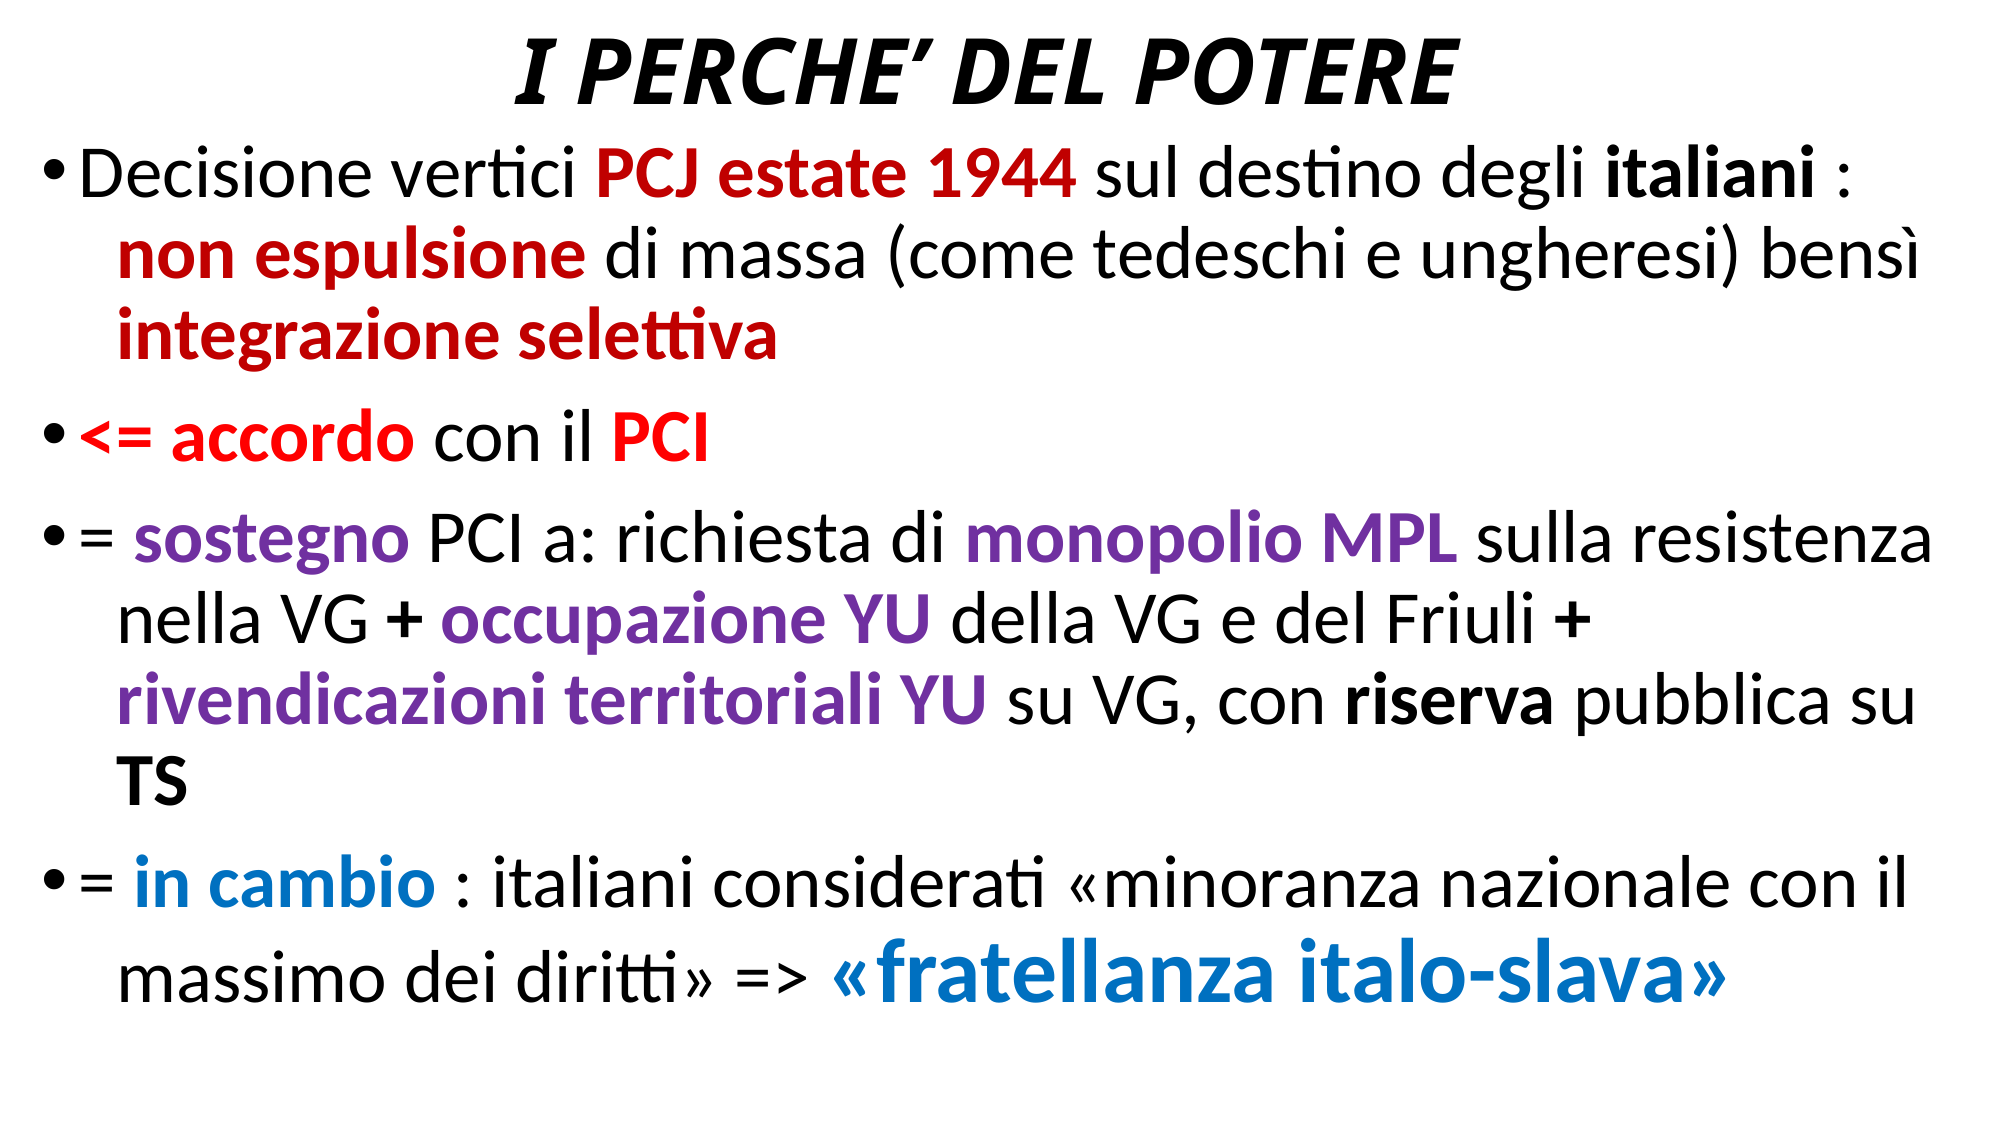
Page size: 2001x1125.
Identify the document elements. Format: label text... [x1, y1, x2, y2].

list Decisione vertici PCJ estate 1944 sul destino degli italiani : non espulsione di massa (come tedeschi e ungheresi) bensì integrazione selettiva <= accordo con il PCI = sostegno PCI a: richiesta di monopolio MPL sulla resistenza nella VG + occupazione YU della VG e del Friuli + rivendicazioni territoriali YU su VG, con riserva pubblica su TS = in cambio : italiani considerati «minoranza nazionale con il massimo dei diritti» => «fratellanza italo-slava» [26, 125, 1974, 1107]
title I PERCHE’ DEL POTERE [137, 18, 1863, 125]
